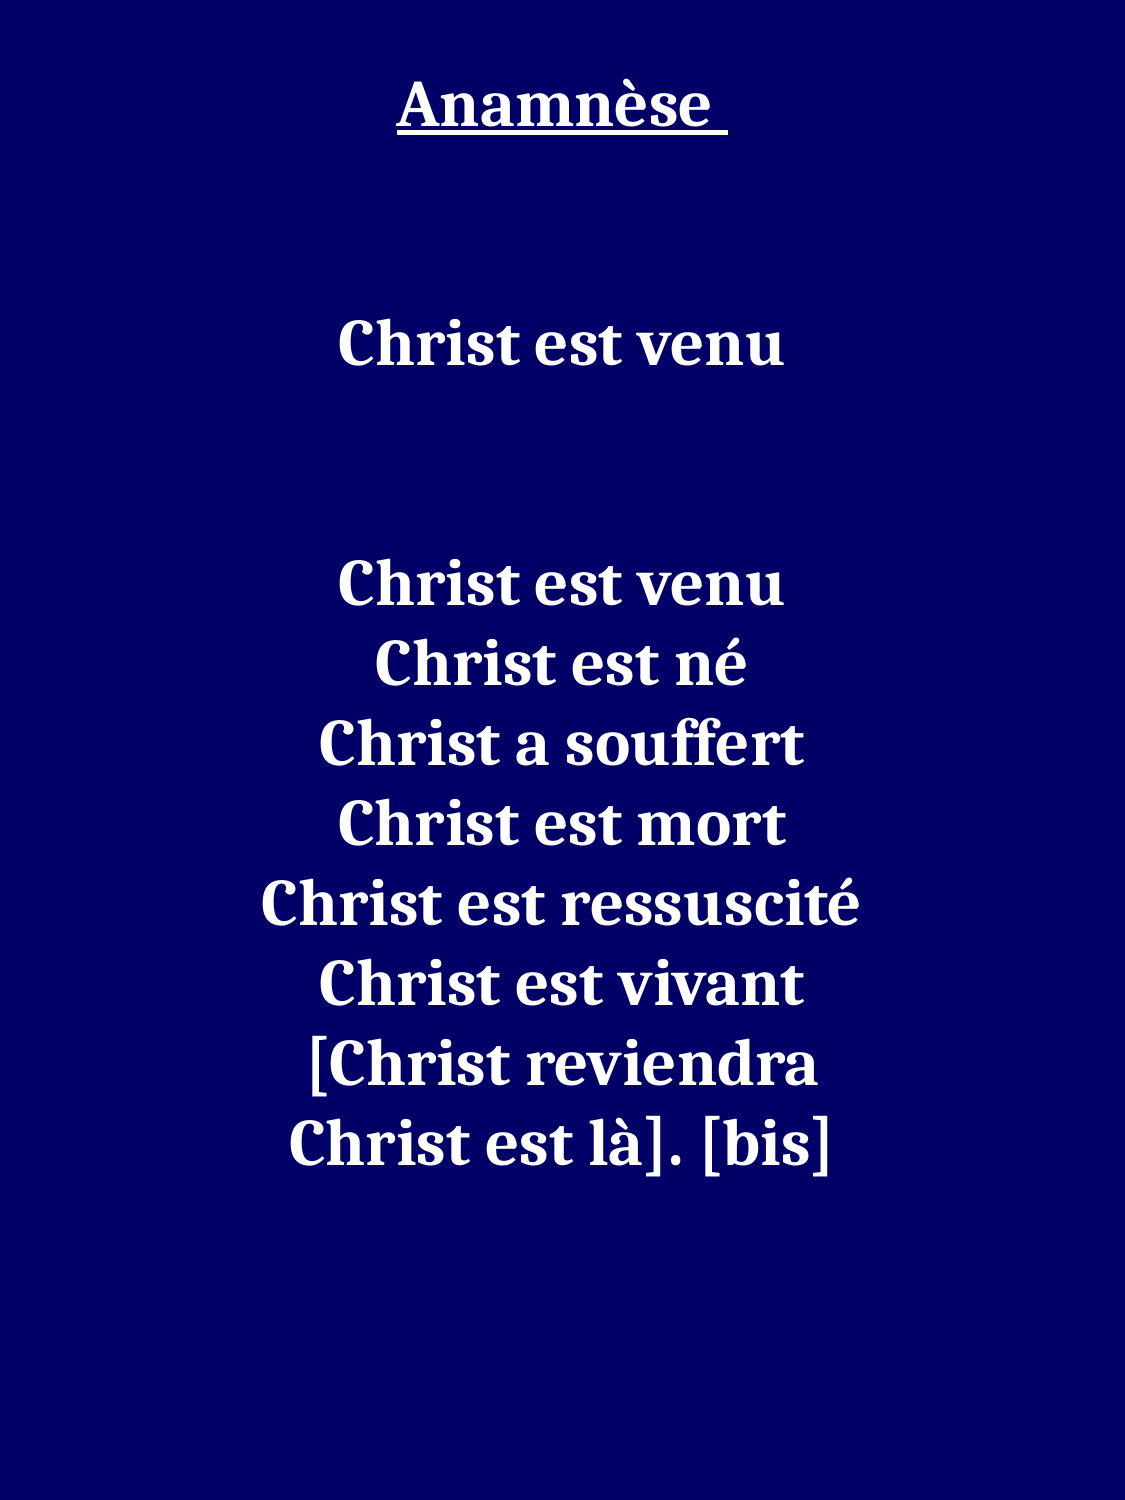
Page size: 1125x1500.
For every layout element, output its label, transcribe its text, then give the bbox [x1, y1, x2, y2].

text_box Anamnèse Christ est venu Christ est venu Christ est né Christ a souffert Christ est mort Christ est ressuscité Christ est vivant [Christ reviendra Christ est là]. [bis] [215, 319, 910, 874]
